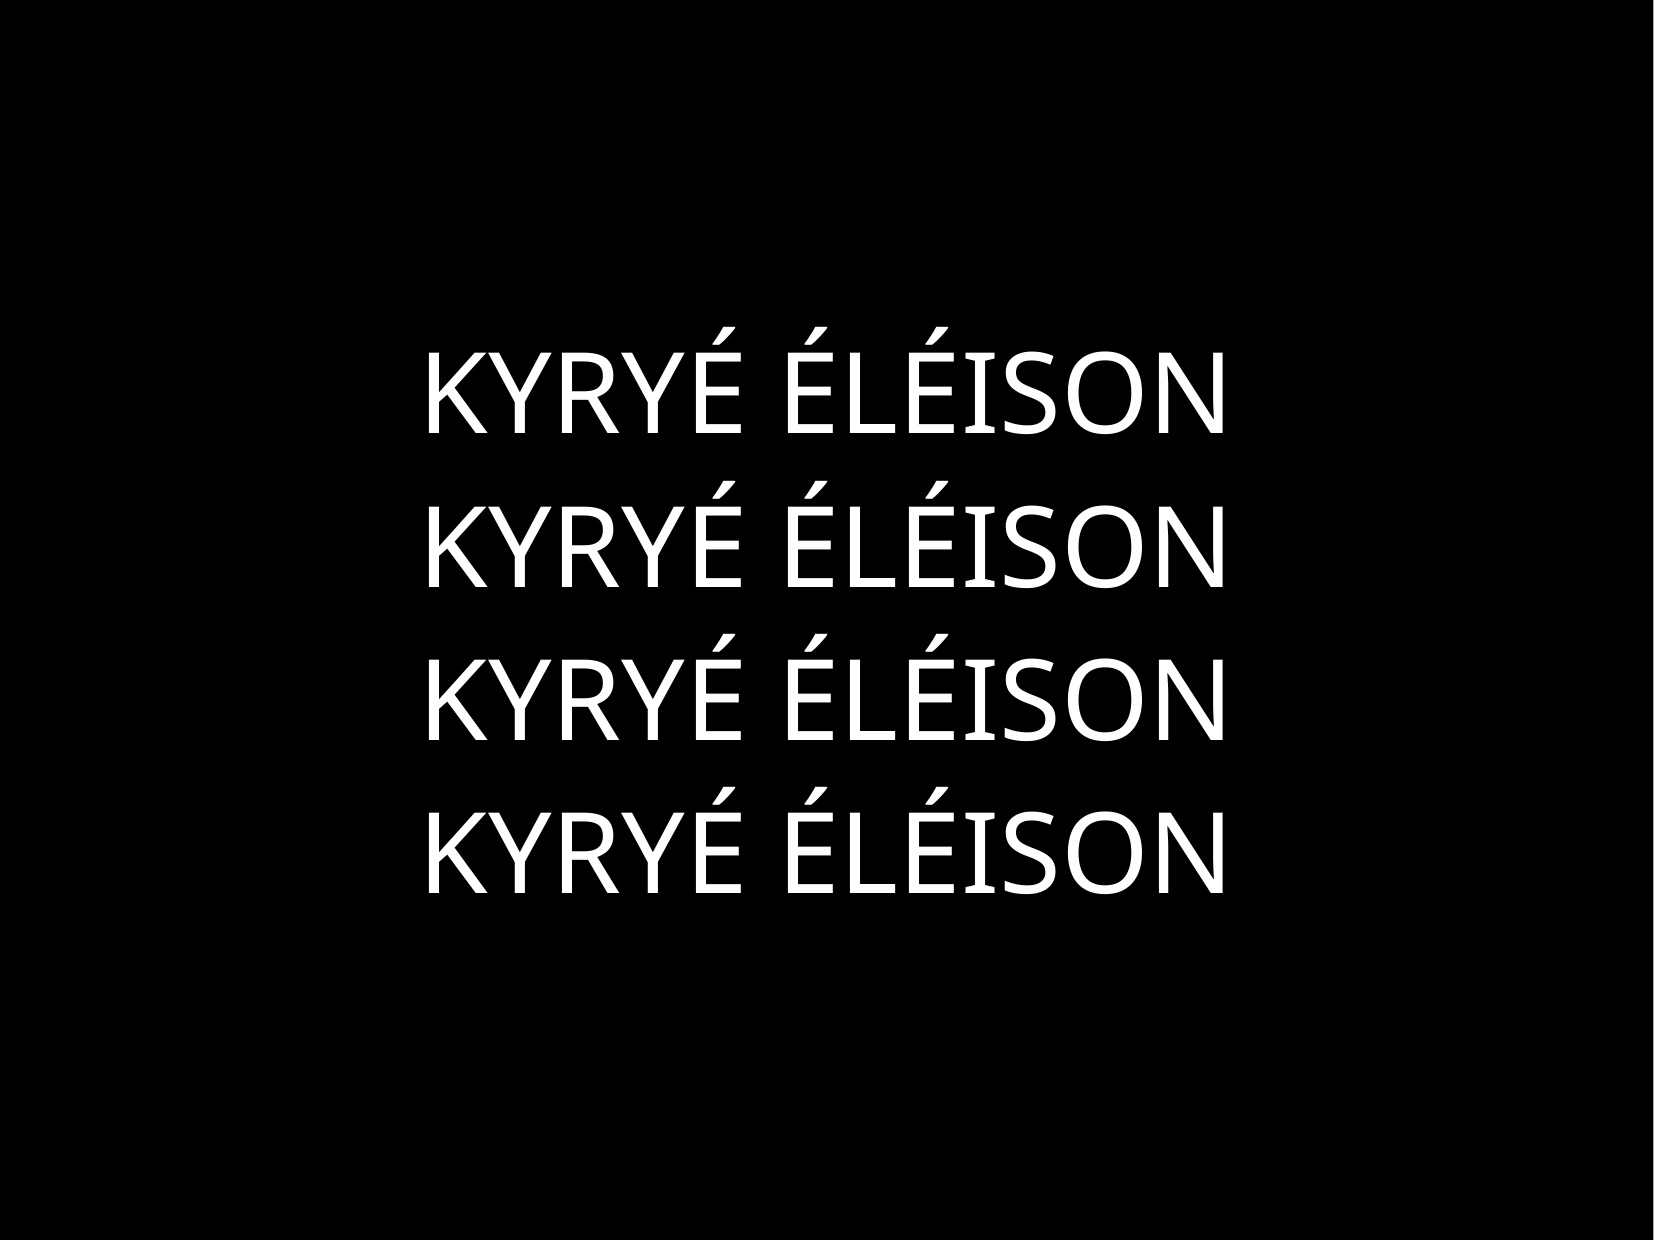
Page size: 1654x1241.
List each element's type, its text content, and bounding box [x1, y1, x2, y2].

subtitle KYRYÉ ÉLÉISON KYRYÉ ÉLÉISON KYRYÉ ÉLÉISON KYRYÉ ÉLÉISON [82, 59, 1571, 1182]
